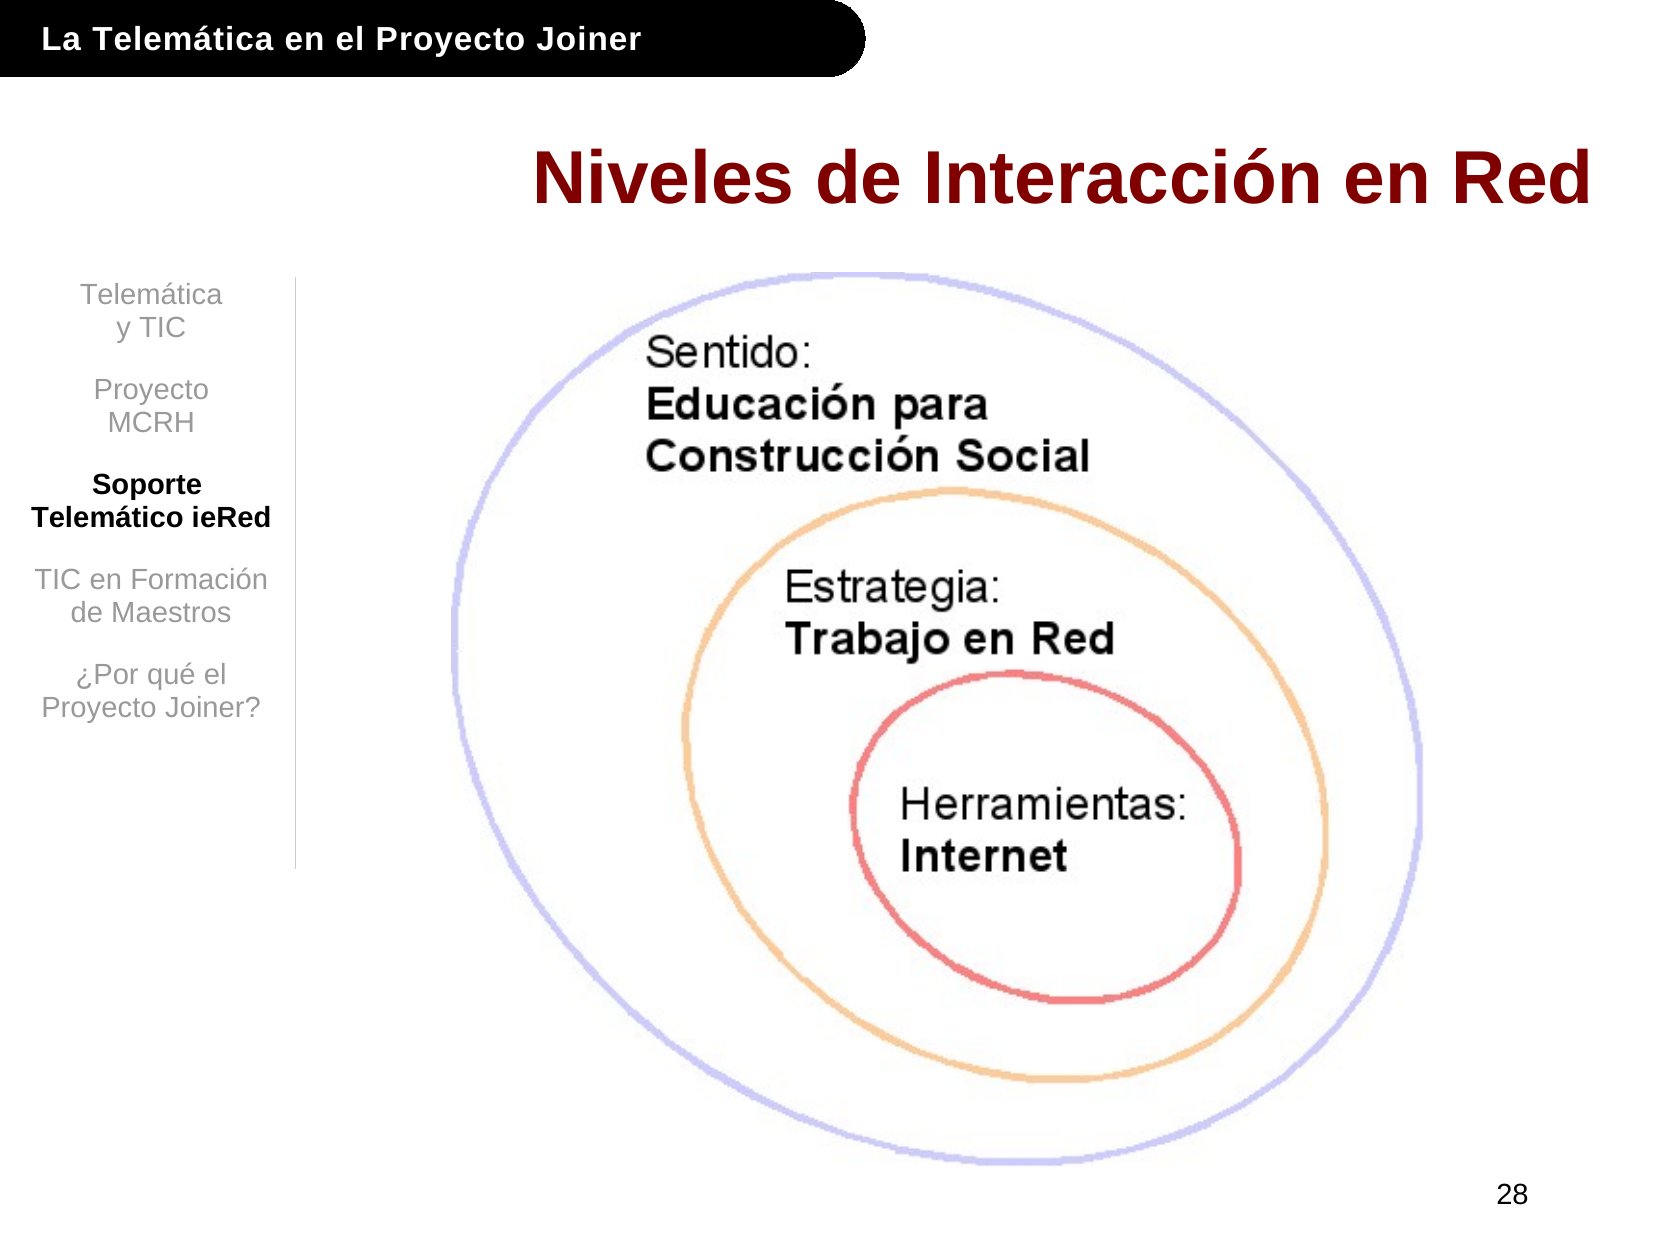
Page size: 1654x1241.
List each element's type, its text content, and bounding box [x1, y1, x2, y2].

title Niveles de Interacción en Red [118, 118, 1595, 237]
picture [451, 272, 1427, 1169]
list Telemática y TIC Proyecto MCRH Soporte Telemático ieRed TIC en Formación de Maestros ¿Por qué el Proyecto Joiner? [18, 277, 285, 862]
